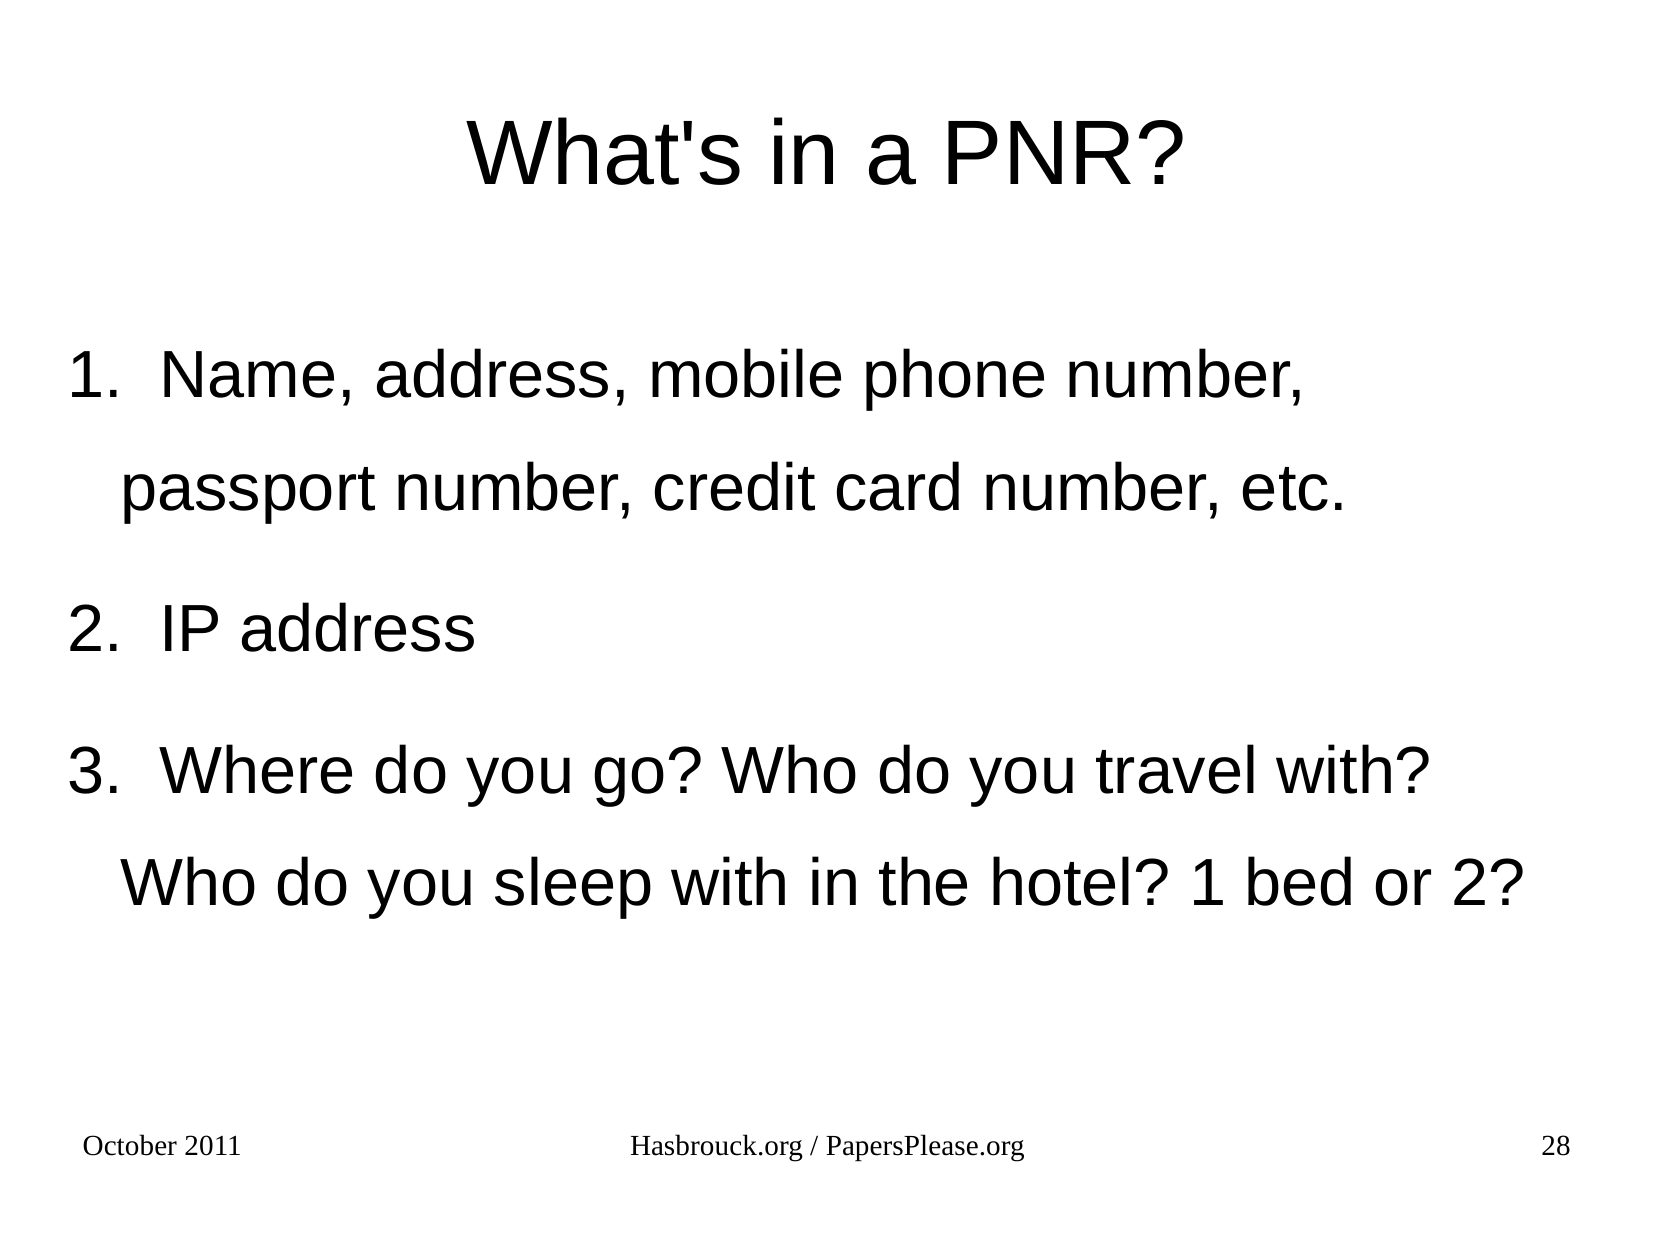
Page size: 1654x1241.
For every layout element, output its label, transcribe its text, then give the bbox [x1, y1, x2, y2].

title What's in a PNR? [82, 49, 1571, 257]
list Name, address, mobile phone number, passport number, credit card number, etc. IP address Where do you go? Who do you travel with? Who do you sleep with in the hotel? 1 bed or 2? [49, 300, 1576, 976]
